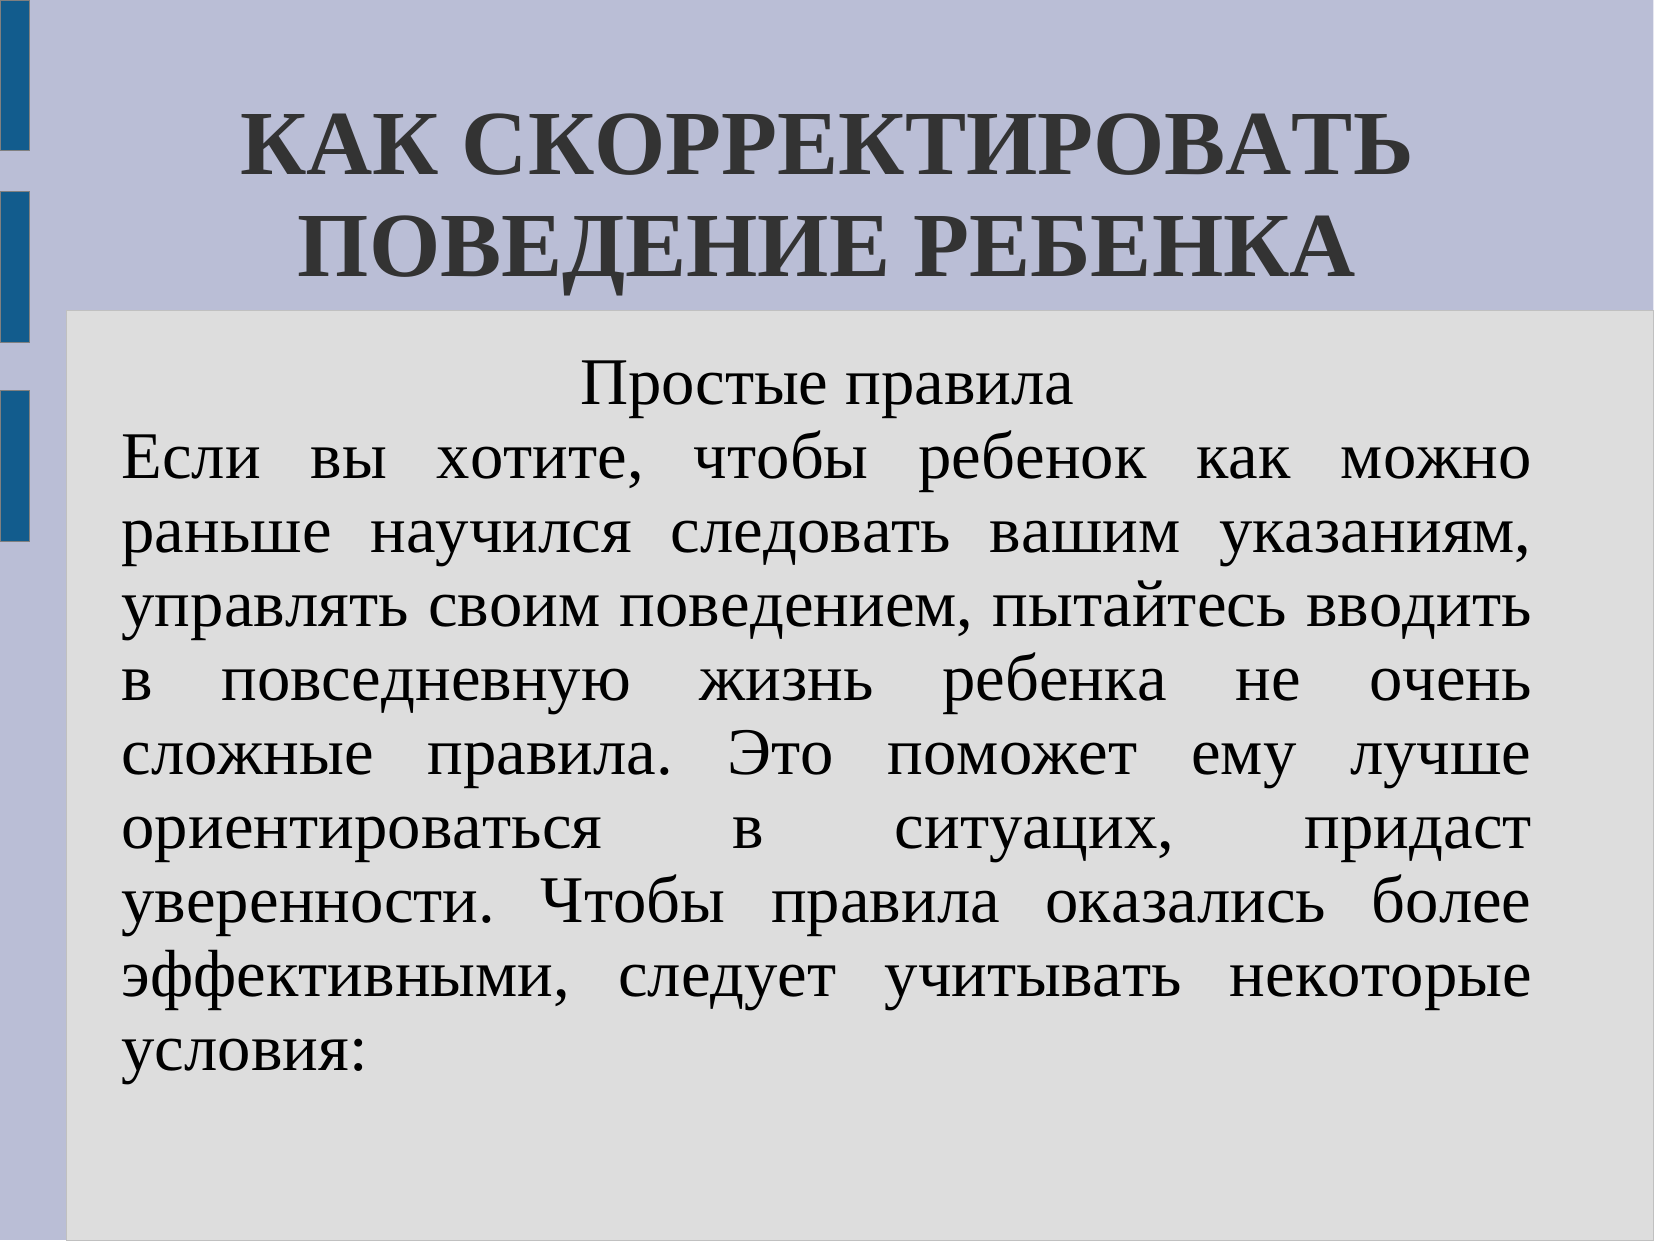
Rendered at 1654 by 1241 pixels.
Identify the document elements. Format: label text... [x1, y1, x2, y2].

title КАК СКОРРЕКТИРОВАТЬ ПОВЕДЕНИЕ РЕБЕНКА [121, 91, 1534, 299]
list Простые правила Если вы хотите, чтобы ребенок как можно раньше научился следовать вашим указаниям, управлять своим поведением, пытайтесь вводить в повседневную жизнь ребенка не очень сложные правила. Это поможет ему лучше ориентироваться в ситуацих, придаст уверенности. Чтобы правила оказались более эффективными, следует учитывать некоторые условия: [121, 344, 1534, 1160]
